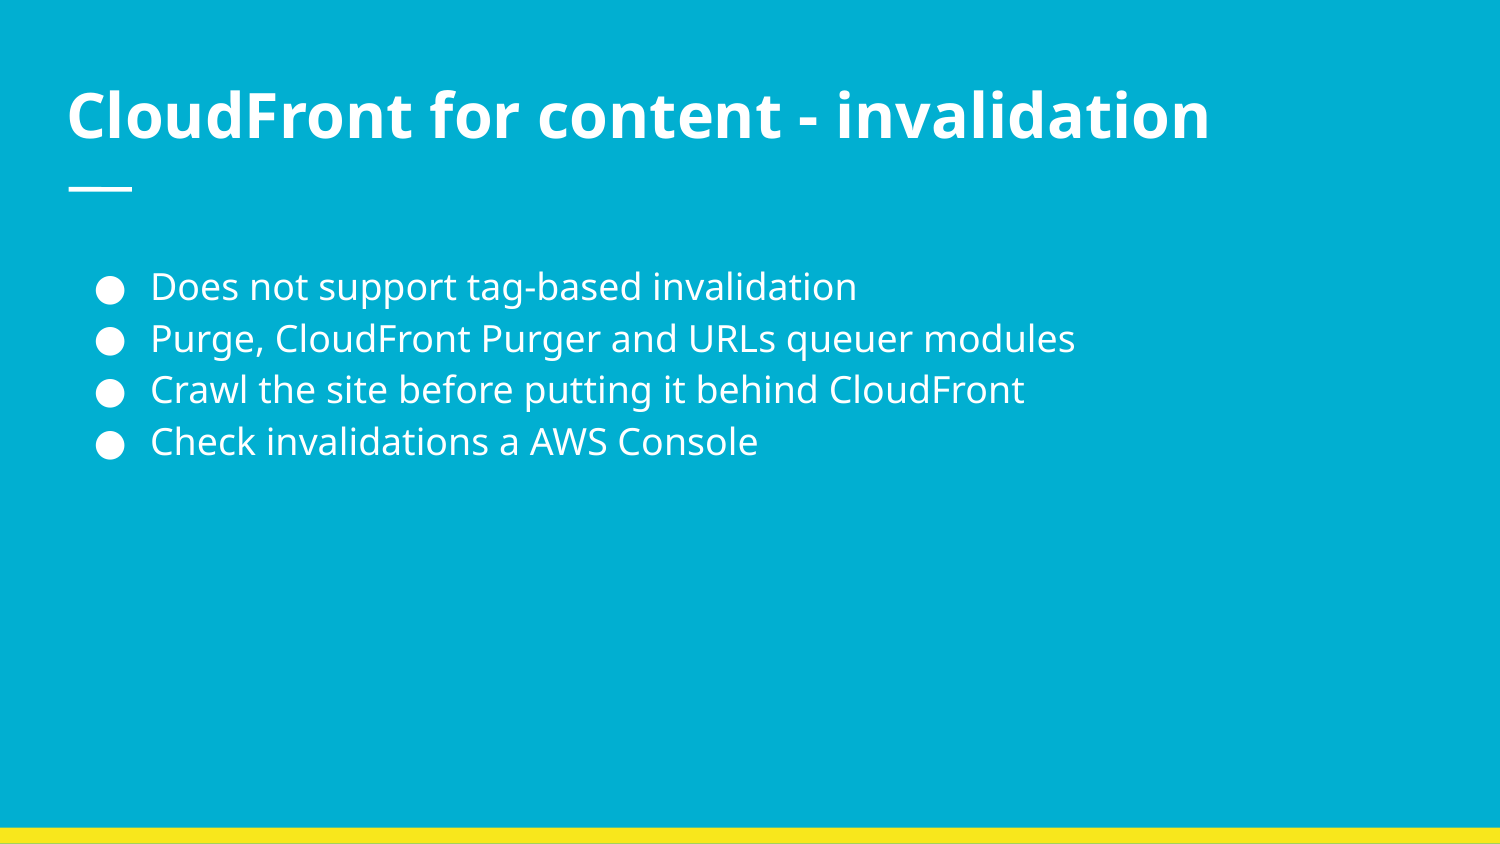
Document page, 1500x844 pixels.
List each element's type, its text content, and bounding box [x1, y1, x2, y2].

list Does not support tag-based invalidation Purge, CloudFront Purger and URLs queuer modules Crawl the site before putting it behind CloudFront Check invalidations a AWS Console [59, 241, 1433, 755]
title CloudFront for content - invalidation [51, 61, 1449, 167]
